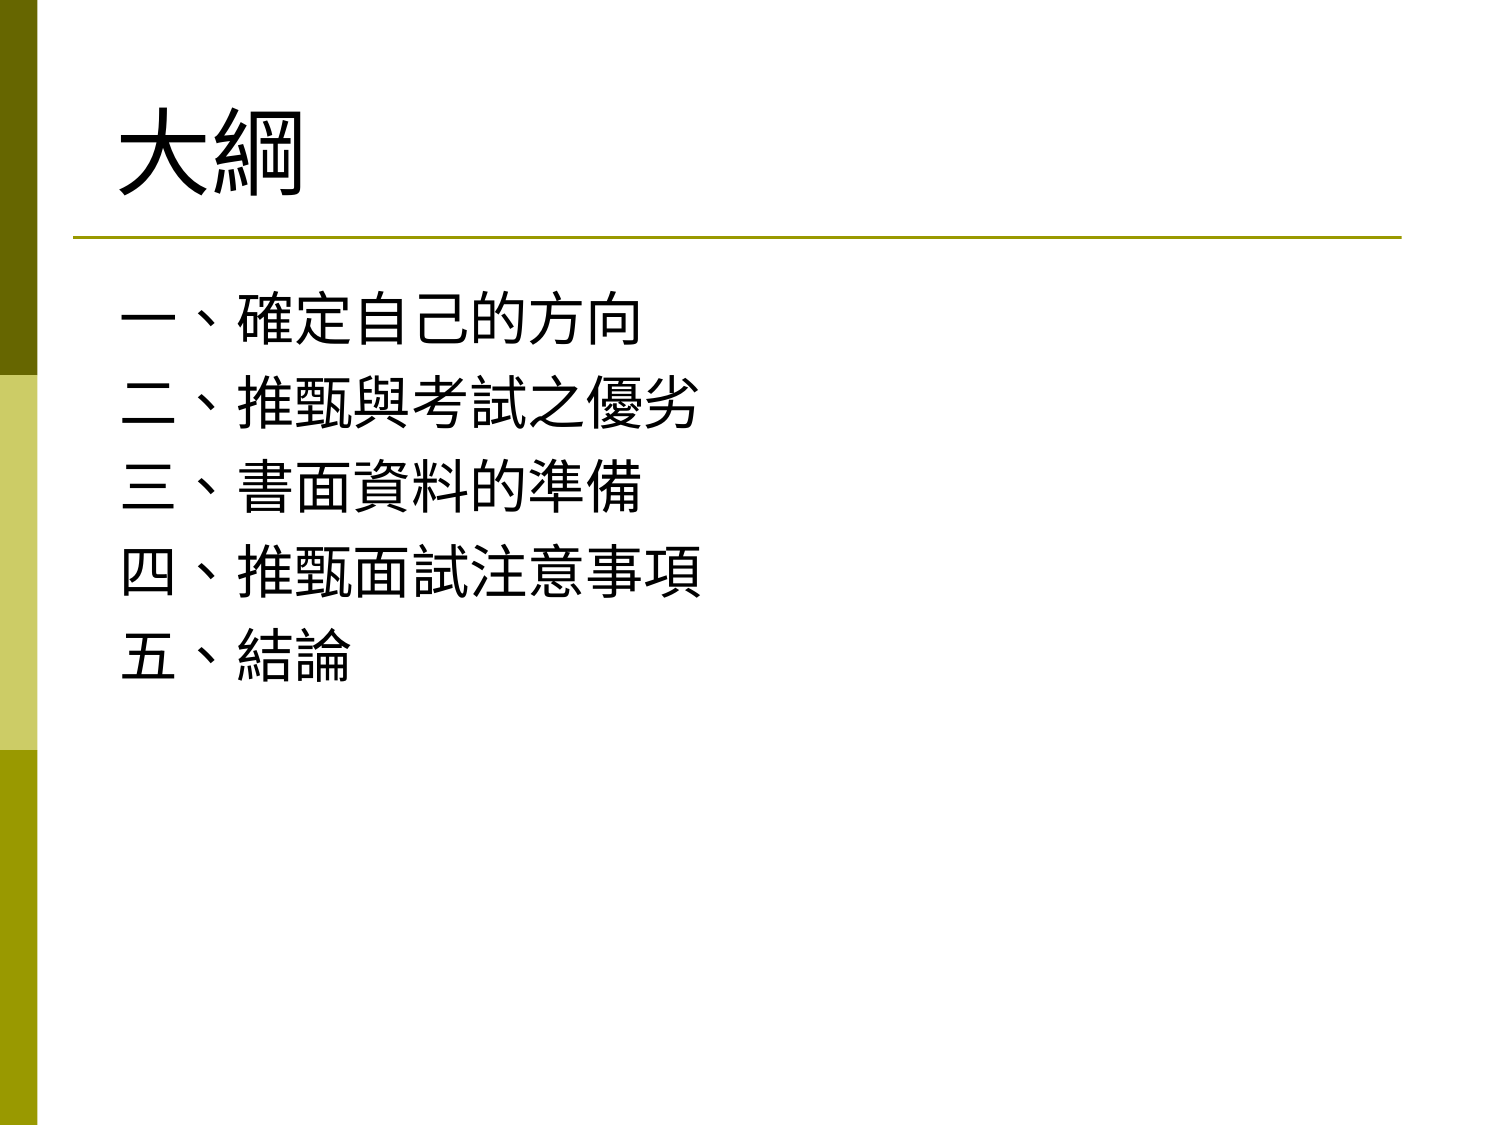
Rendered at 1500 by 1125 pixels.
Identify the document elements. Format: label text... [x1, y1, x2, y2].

text_box 一、確定自己的方向 二、推甄與考試之優劣 三、書面資料的準備 四、推甄面試注意事項 五、結論 [112, 267, 1338, 1010]
text_box 大綱 [107, 78, 315, 223]
